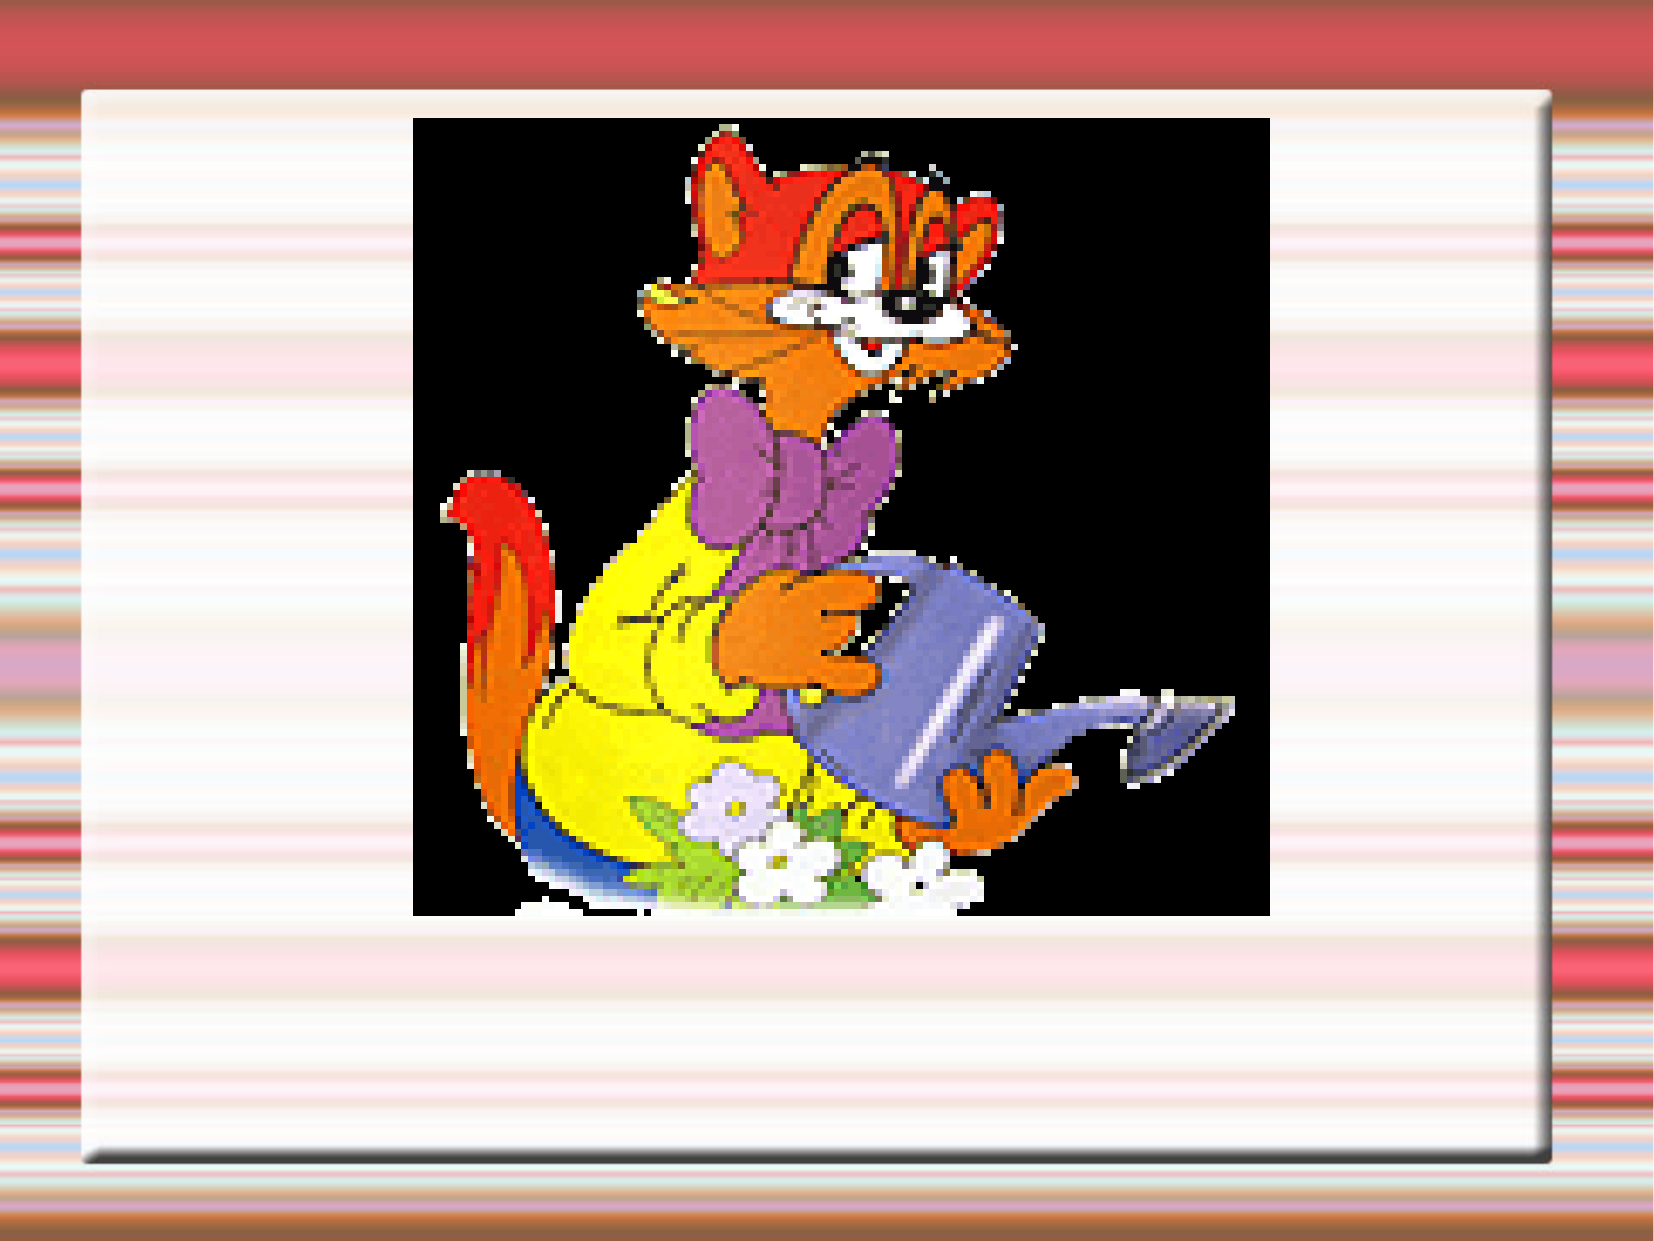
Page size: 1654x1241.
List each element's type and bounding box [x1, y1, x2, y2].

title [121, 114, 1534, 322]
picture [0, 0, 1654, 1241]
